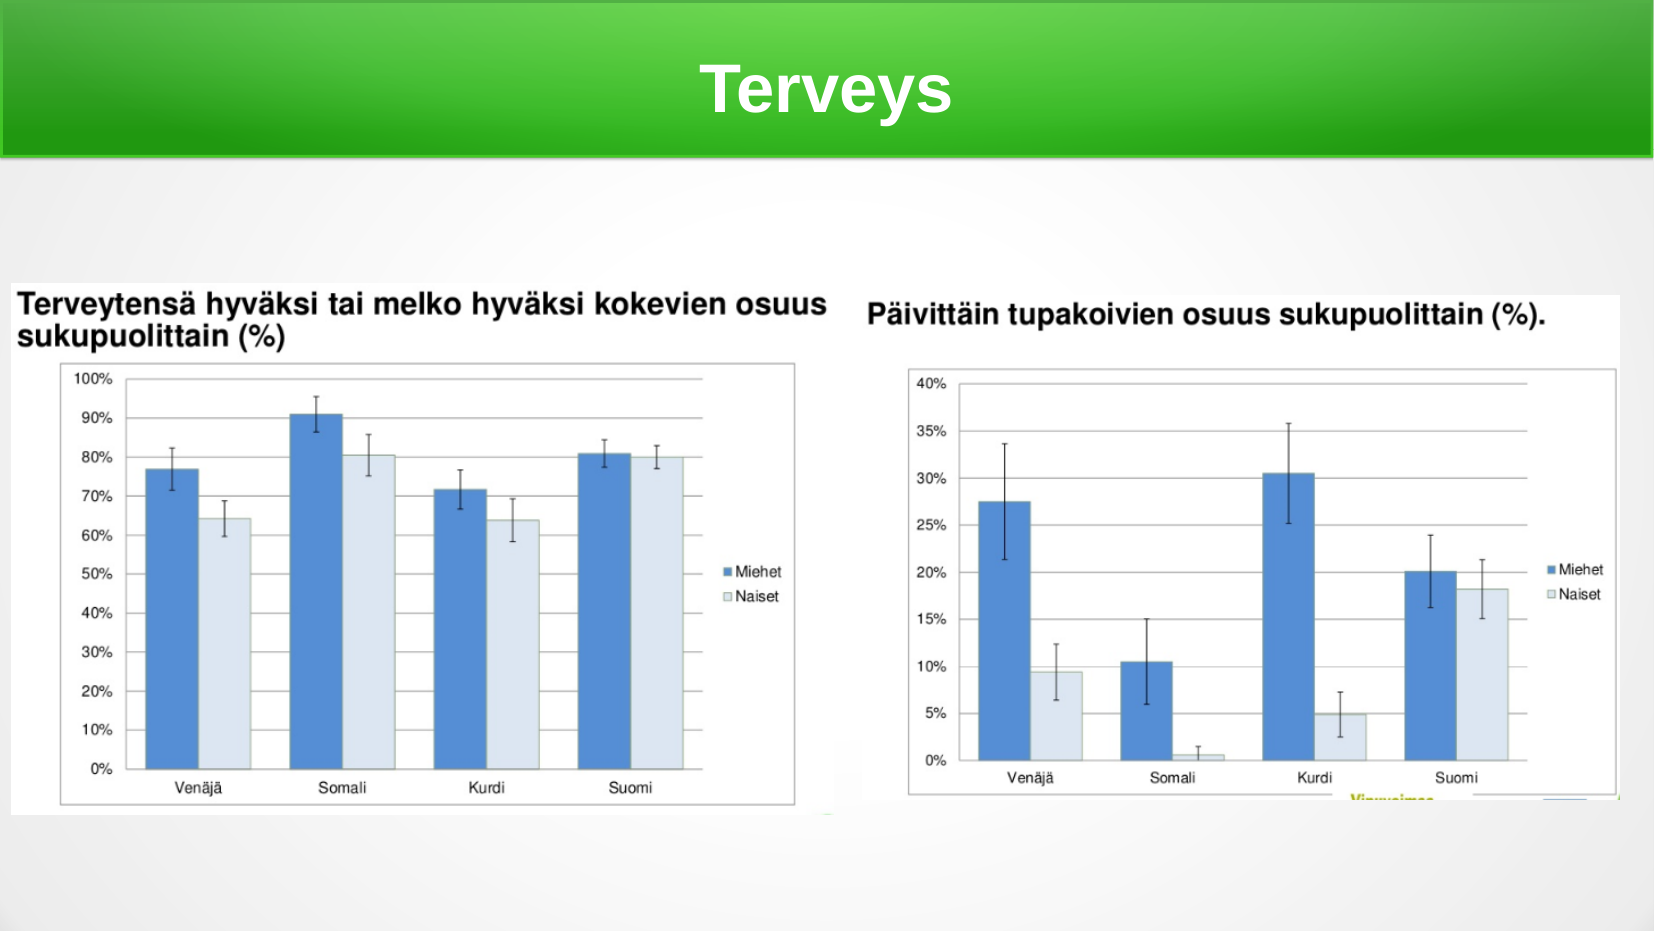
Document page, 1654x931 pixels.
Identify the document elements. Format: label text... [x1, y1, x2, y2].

picture [11, 283, 834, 815]
title Terveys [82, 35, 1571, 142]
picture [862, 295, 1620, 800]
